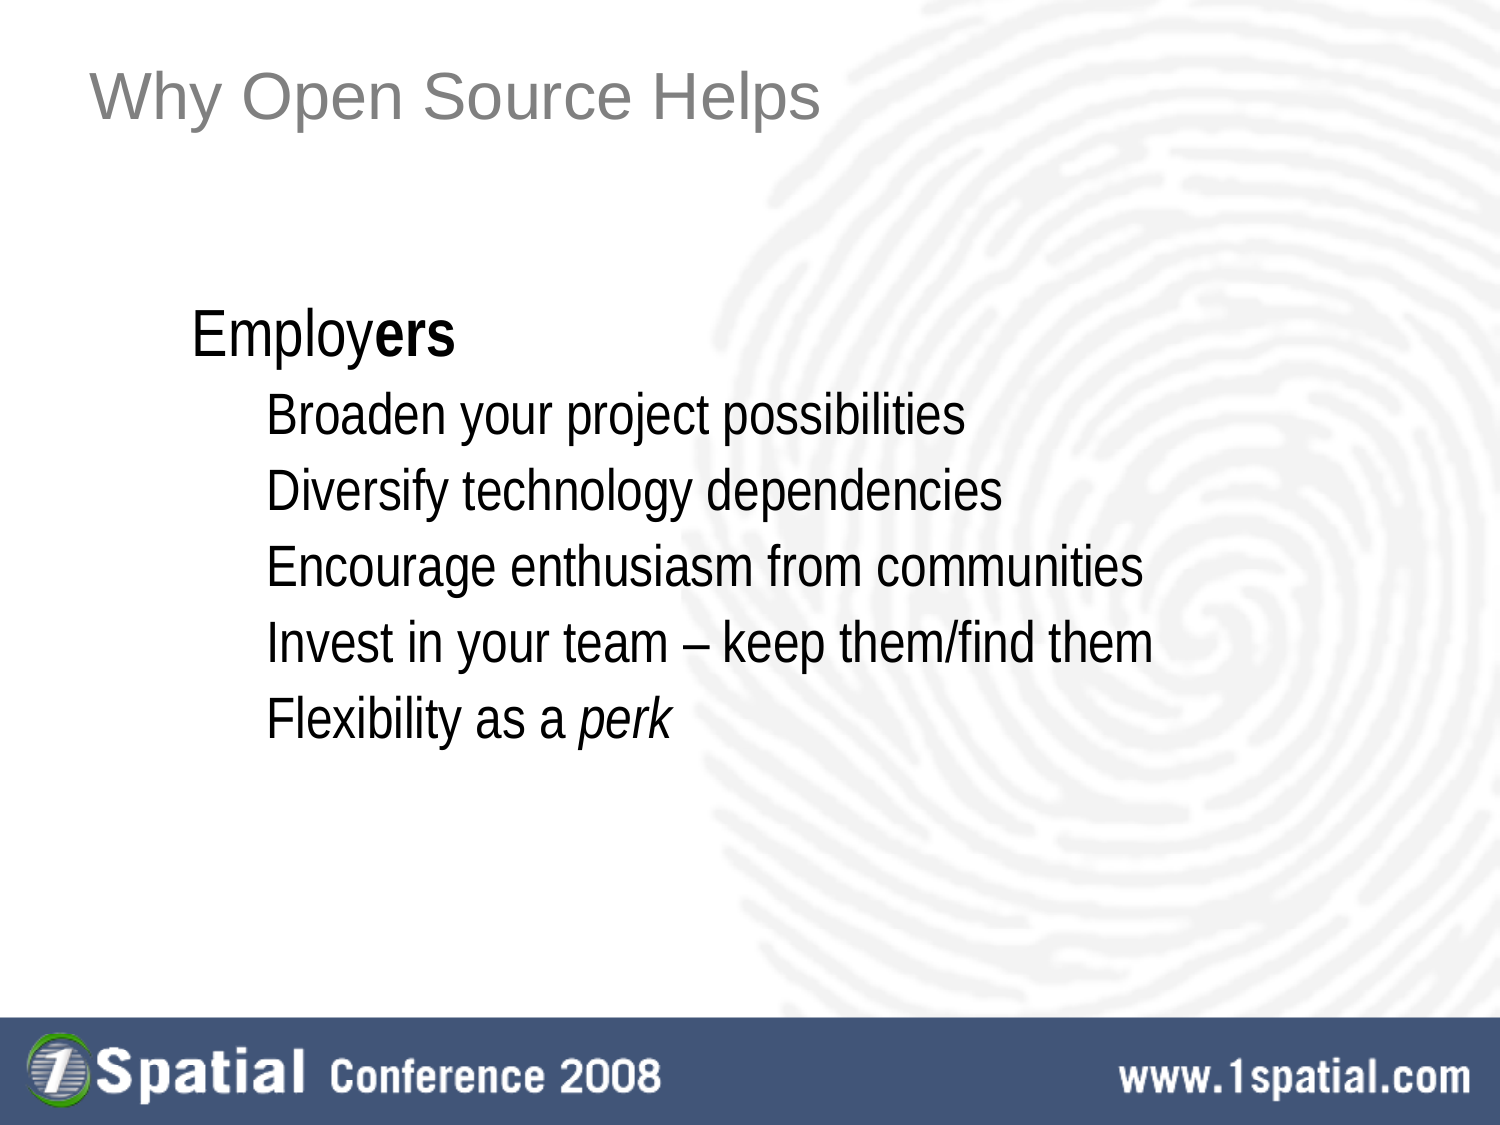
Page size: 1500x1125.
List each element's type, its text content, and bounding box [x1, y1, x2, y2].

title Why Open Source Helps [89, 42, 1149, 154]
list Employers Broaden your project possibilities Diversify technology dependencies Encourage enthusiasm from communities Invest in your team – keep them/find them Flexibility as a perk [191, 300, 1317, 934]
